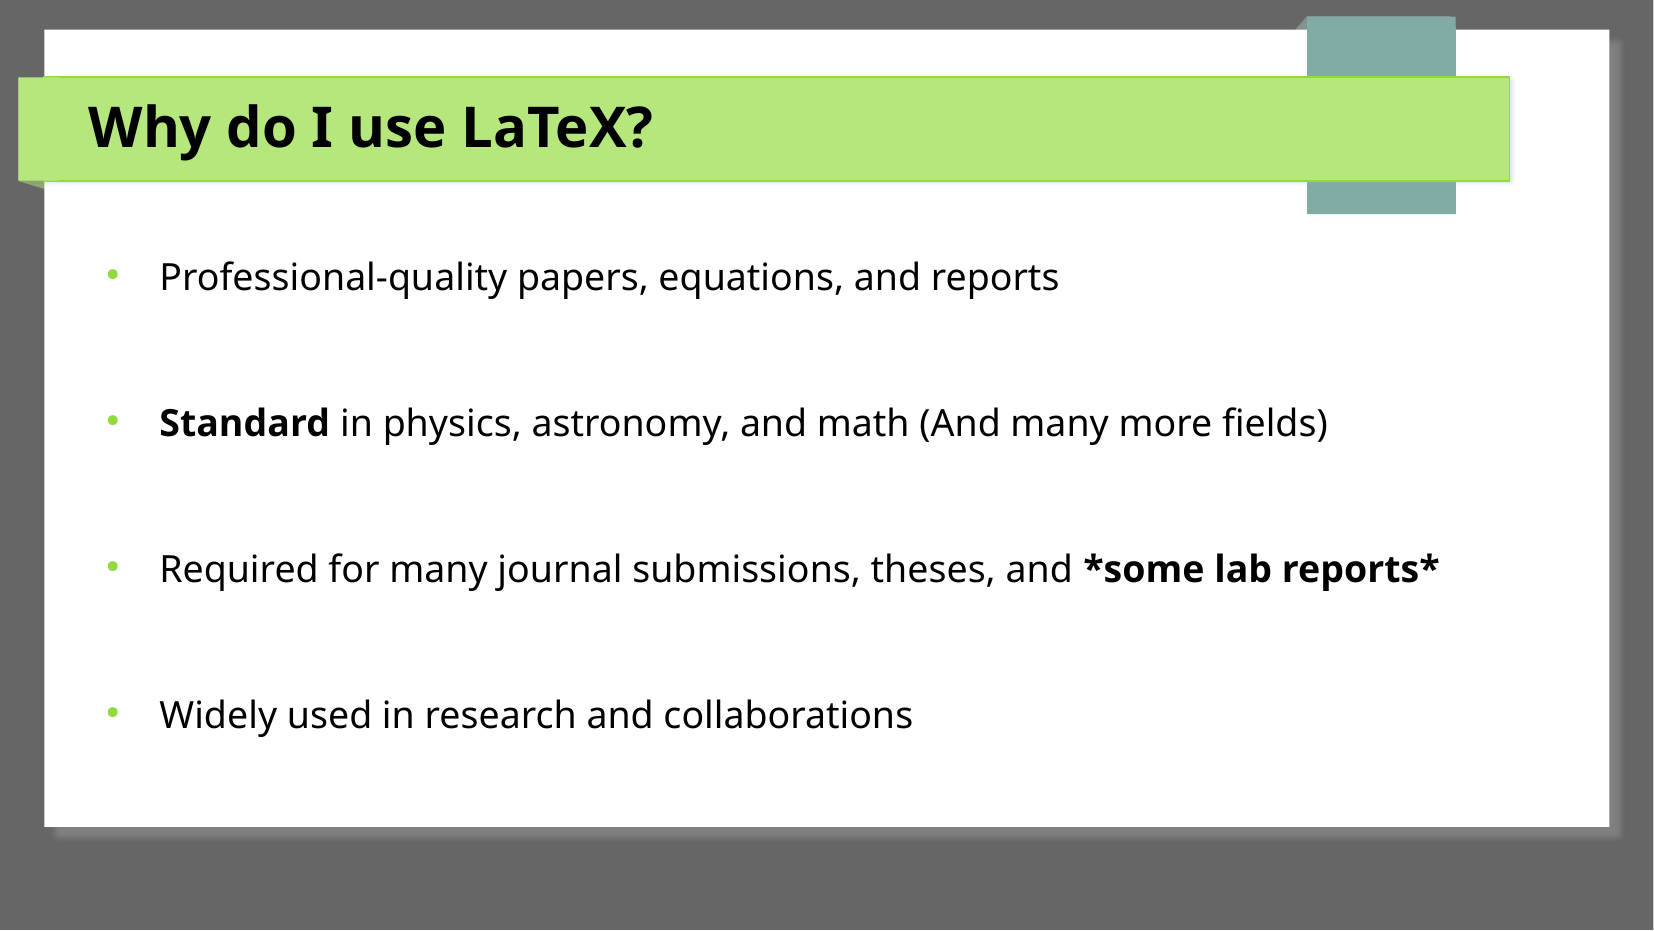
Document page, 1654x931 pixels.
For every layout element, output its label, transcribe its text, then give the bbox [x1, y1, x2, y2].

list Professional-quality papers, equations, and reports Standard in physics, astronomy, and math (And many more fields) Required for many journal submissions, theses, and *some lab reports* Widely used in research and collaborations [88, 177, 1565, 813]
title Why do I use LaTeX? [88, 73, 1506, 178]
